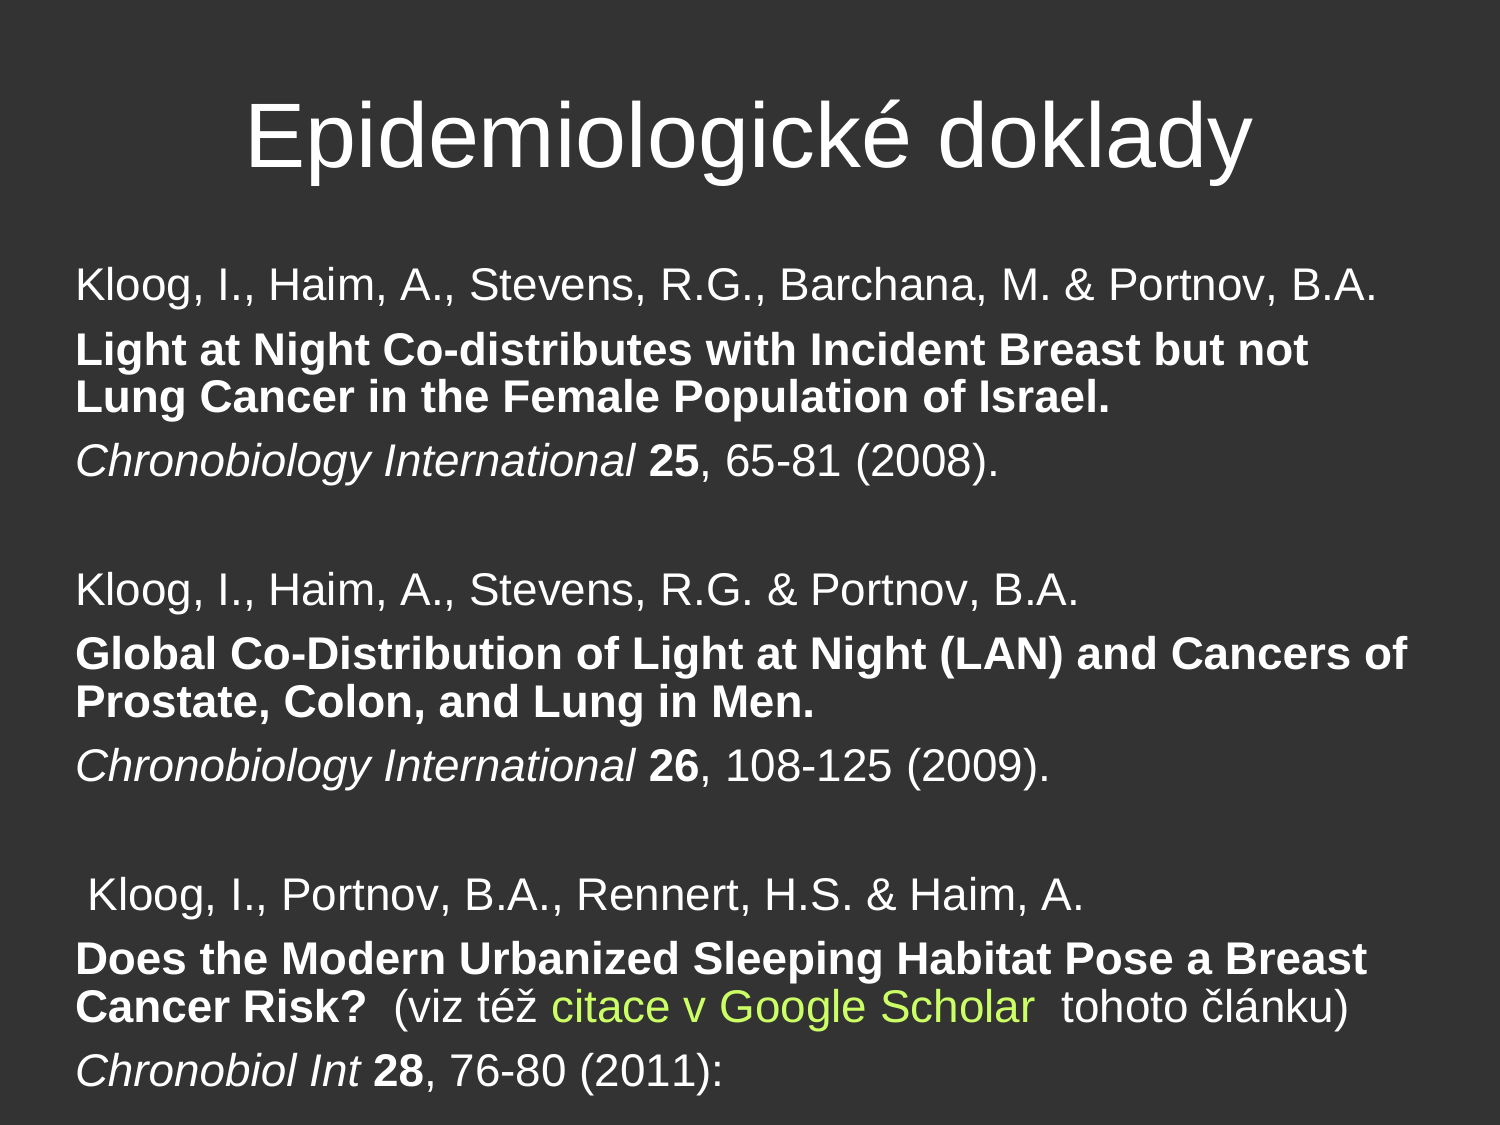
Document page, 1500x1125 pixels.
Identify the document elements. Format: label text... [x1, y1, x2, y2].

title Epidemiologické doklady [75, 21, 1425, 257]
list Kloog, I., Haim, A., Stevens, R.G., Barchana, M. & Portnov, B.A. Light at Night Co-distributes with Incident Breast but not Lung Cancer in the Female Population of Israel. Chronobiology International 25, 65-81 (2008). Kloog, I., Haim, A., Stevens, R.G. & Portnov, B.A. Global Co-Distribution of Light at Night (LAN) and Cancers of Prostate, Colon, and Lung in Men. Chronobiology International 26, 108-125 (2009). Kloog, I., Portnov, B.A., Rennert, H.S. & Haim, A. Does the Modern Urbanized Sleeping Habitat Pose a Breast Cancer Risk? (viz též citace v Google Scholar tohoto článku) Chronobiol Int 28, 76-80 (2011): [75, 262, 1425, 1109]
